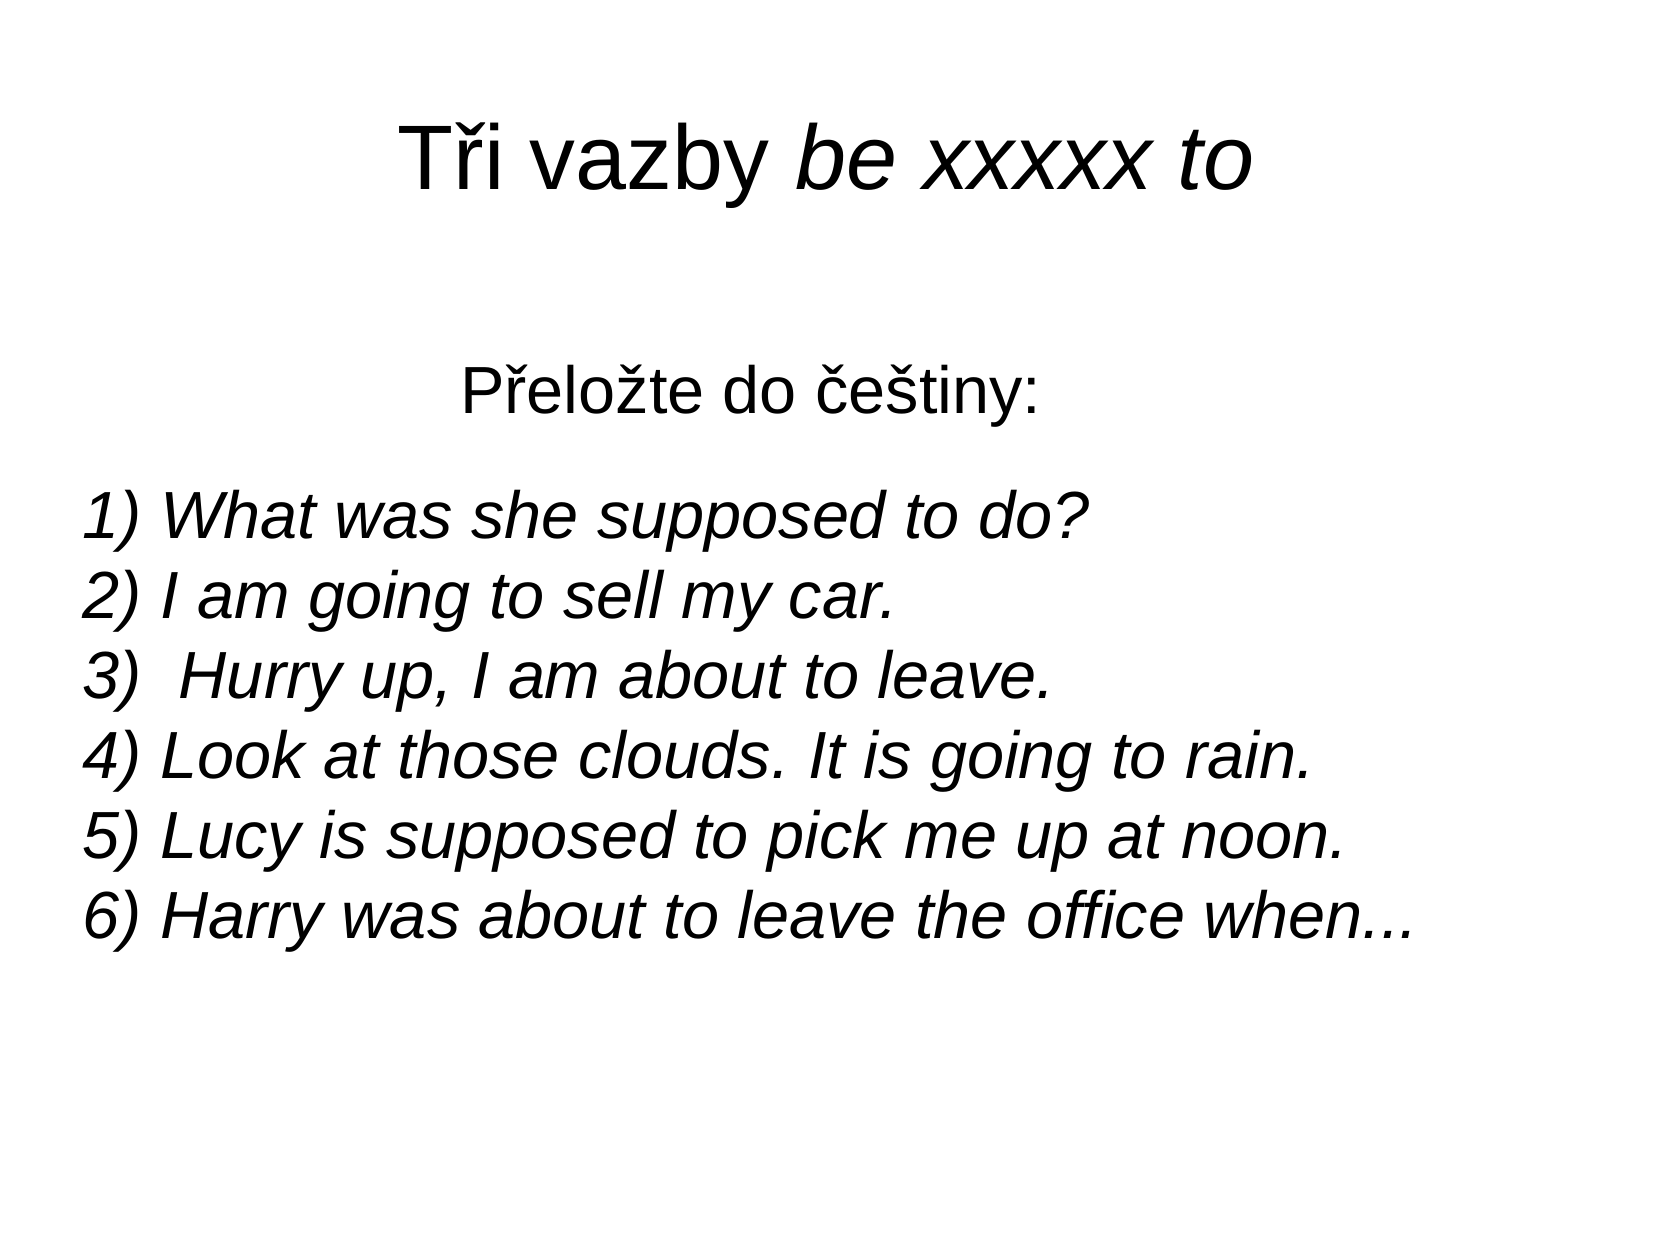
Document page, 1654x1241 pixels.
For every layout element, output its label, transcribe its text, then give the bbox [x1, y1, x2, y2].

text_box Tři vazby be xxxxx to [83, 49, 1570, 256]
text_box Přeložte do češtiny: 1) What was she supposed to do? 2) I am going to sell my car. 3) Hurry up, I am about to leave. 4) Look at those clouds. It is going to rain. 5) Lucy is supposed to pick me up at noon. 6) Harry was about to leave the office when... [83, 290, 1570, 1009]
